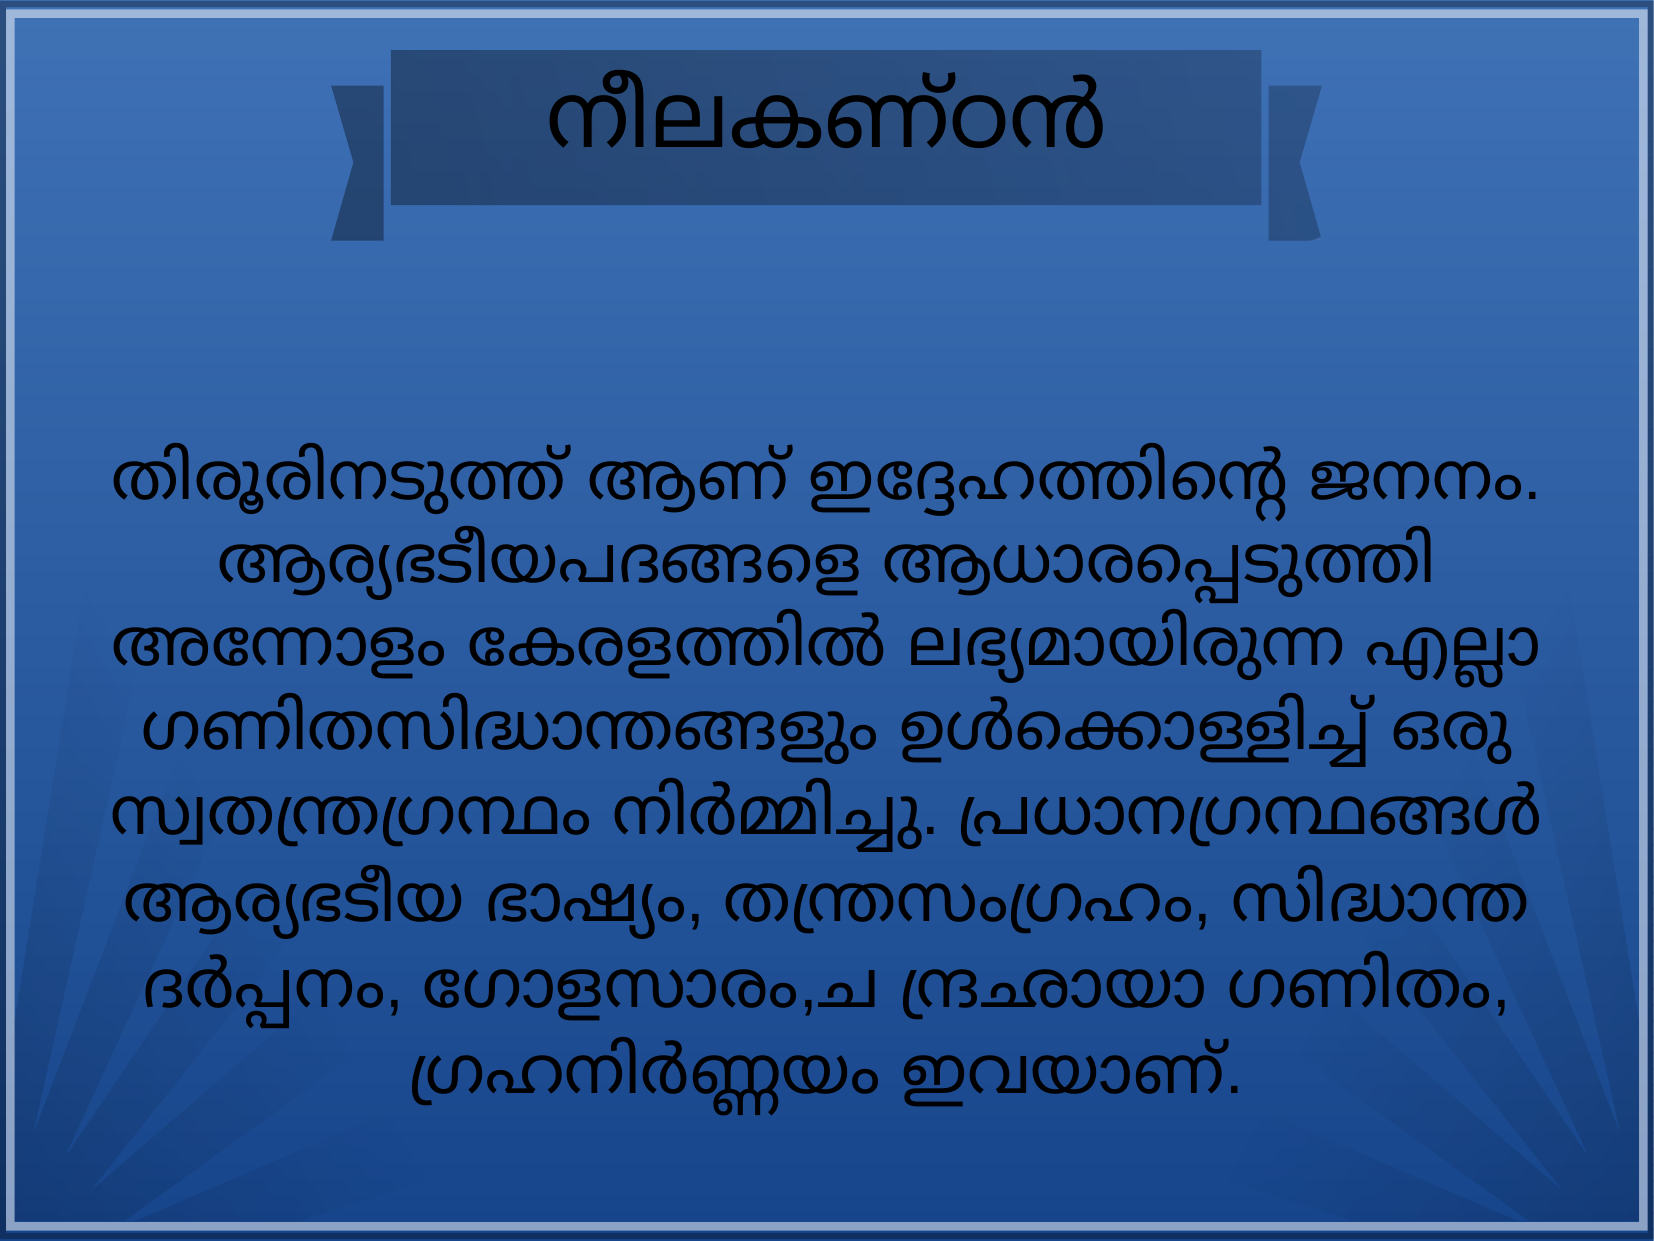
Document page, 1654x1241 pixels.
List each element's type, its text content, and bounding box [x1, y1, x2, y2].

title നീലകണ്ഠൻ [389, 47, 1264, 205]
subtitle തിരൂരിനടുത്ത് ആണ് ഇദ്ദേഹത്തിന്റെ ജനനം. ആര്യഭടീയപദങ്ങളെ ആധാരപ്പെടുത്തി അന്നോളം കേരളത്തിൽ ലഭ്യമായിരുന്ന എല്ലാ ഗണിതസിദ്ധാന്തങ്ങളും ഉൾക്കൊള്ളിച്ച് ഒരു സ്വതന്ത്രഗ്രന്ഥം നിർമ്മിച്ചു. പ്രധാനഗ്രന്ഥങ്ങൾ ആര്യഭടീയ ഭാഷ്യം, തന്ത്രസംഗ്രഹം, സിദ്ധാന്ത ദർപ്പനം, ഗോളസാരം,ച ന്ദ്രഛായാ ഗണിതം, ഗ്രഹനിർണ്ണയം ഇവയാണ്. [82, 299, 1571, 1241]
